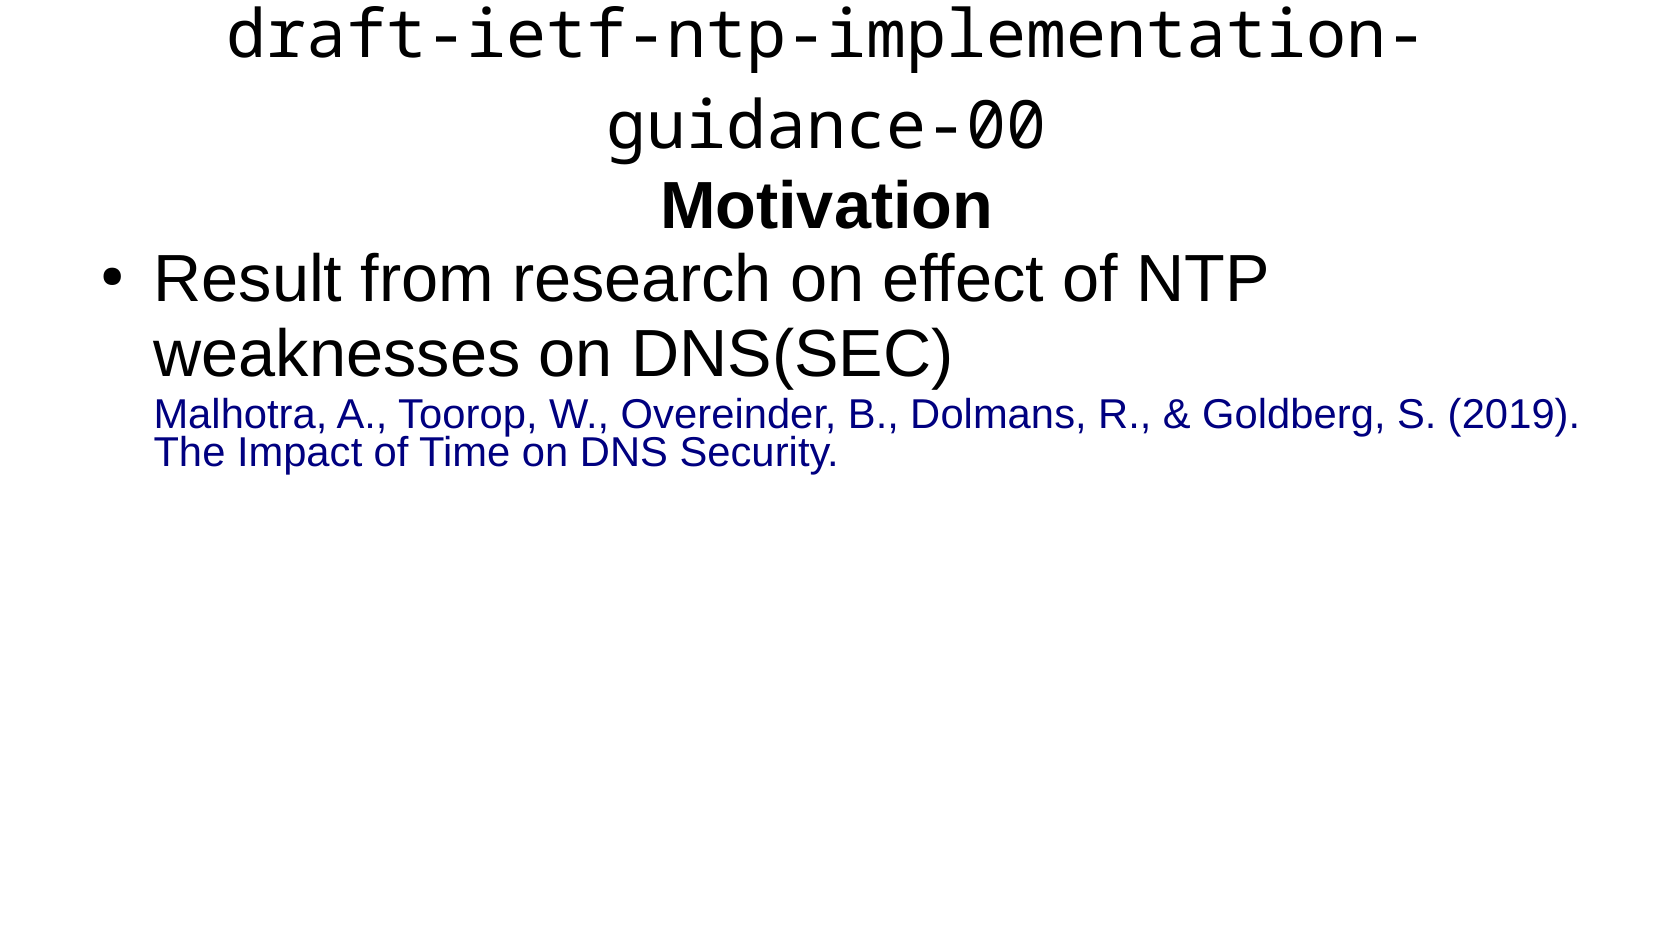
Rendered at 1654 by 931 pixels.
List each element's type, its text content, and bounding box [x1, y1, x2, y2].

list Result from research on effect of NTP weaknesses on DNS(SEC) Malhotra, A., Toorop, W., Overeinder, B., Dolmans, R., & Goldberg, S. (2019). The Impact of Time on DNS Security. [82, 241, 1607, 781]
title draft-ietf-ntp-implementation-guidance-00 Motivation [82, 37, 1571, 193]
